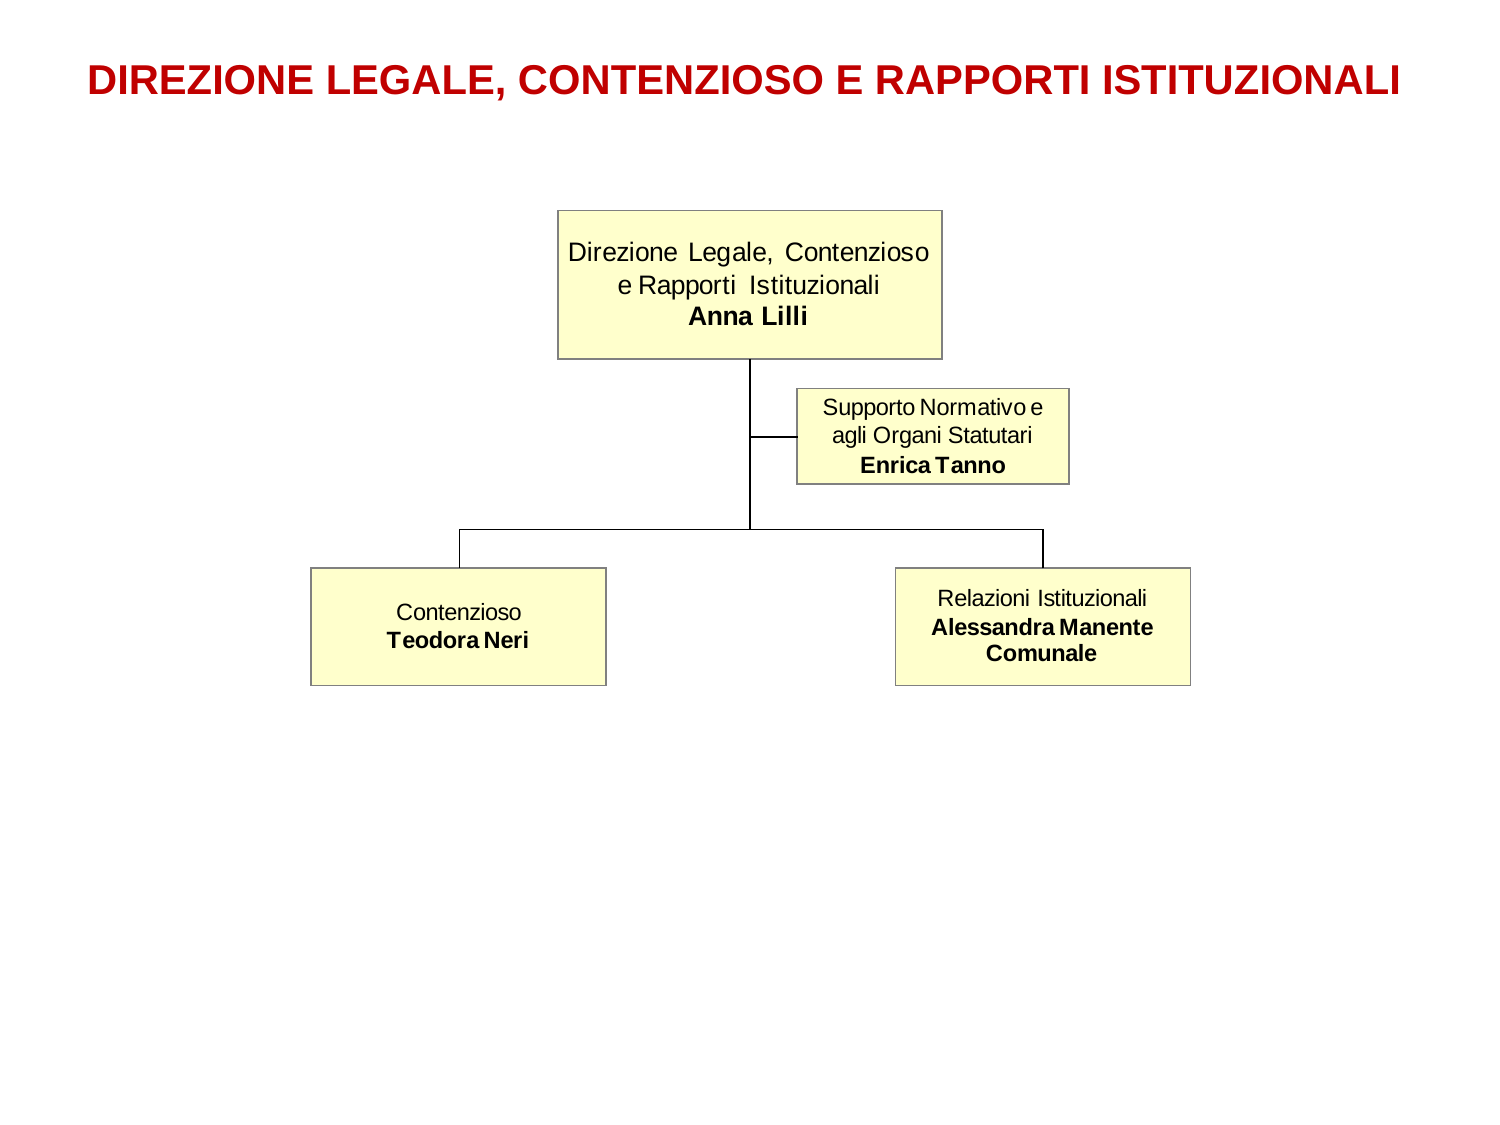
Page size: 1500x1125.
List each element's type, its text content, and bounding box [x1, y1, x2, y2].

text_box DIREZIONE LEGALE, CONTENZIOSO E RAPPORTI ISTITUZIONALI [72, 45, 1462, 128]
picture [308, 208, 1192, 687]
